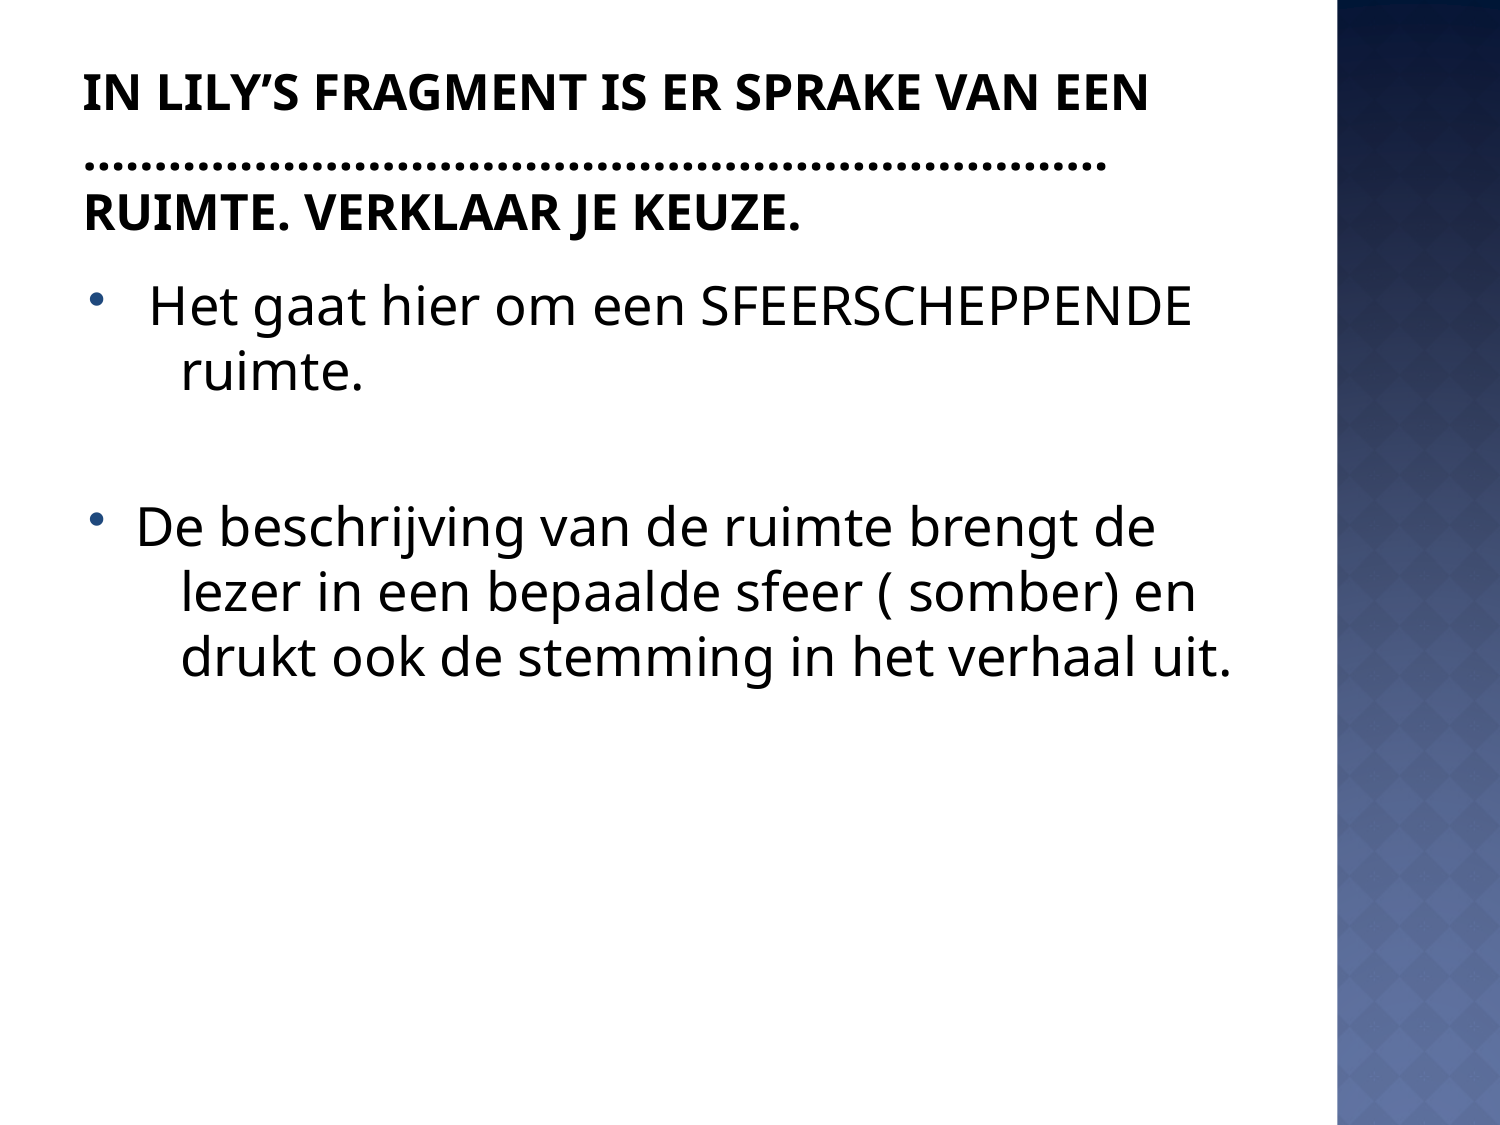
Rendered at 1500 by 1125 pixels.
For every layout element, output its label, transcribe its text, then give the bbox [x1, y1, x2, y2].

list Het gaat hier om een SFEERSCHEPPENDE ruimte. De beschrijving van de ruimte brengt de lezer in een bepaalde sfeer ( somber) en drukt ook de stemming in het verhaal uit. [75, 264, 1263, 1060]
title In Lily’s fragment is er sprake van een ……………………………………………………………… ruimte. Verklaar je keuze. [75, 52, 1263, 240]
